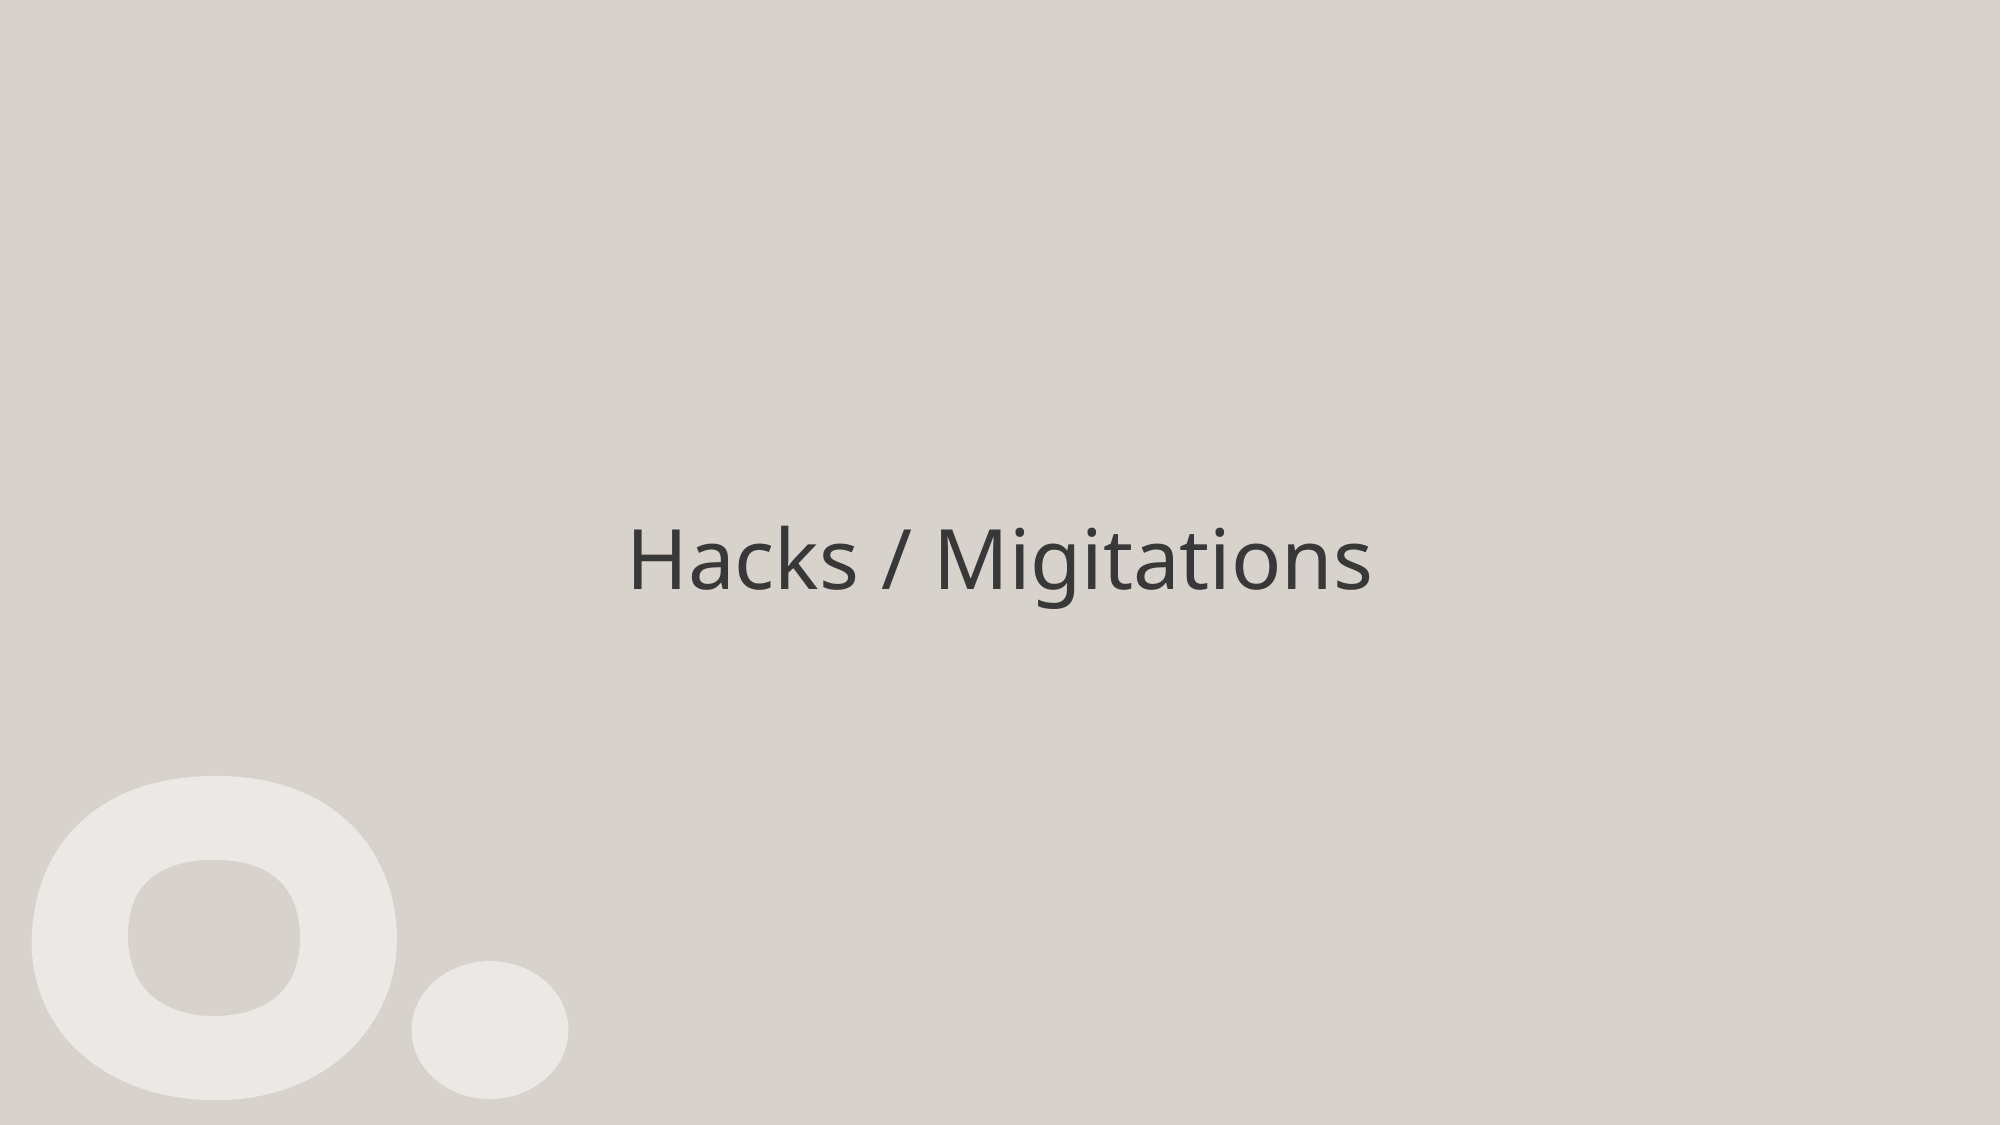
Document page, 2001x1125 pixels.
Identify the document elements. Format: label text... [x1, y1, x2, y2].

title Hacks / Migitations [0, 505, 2000, 620]
